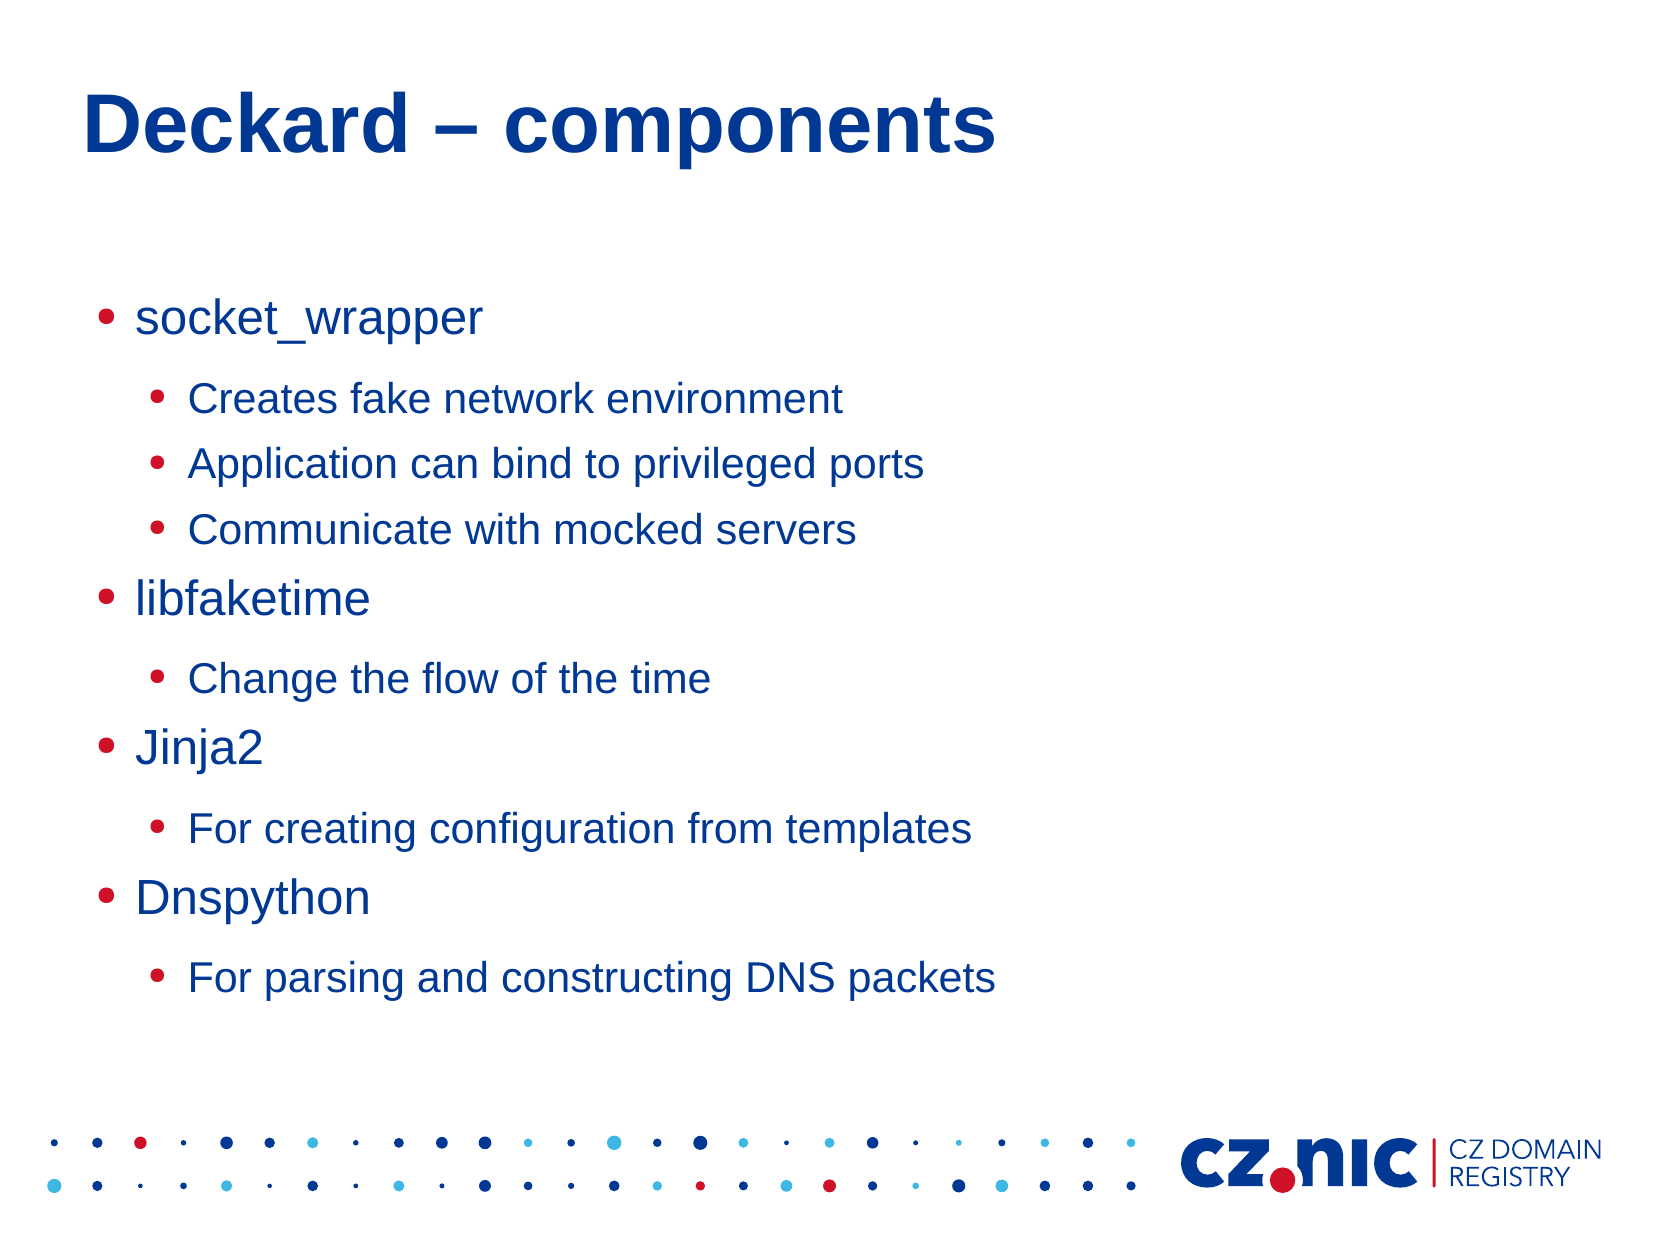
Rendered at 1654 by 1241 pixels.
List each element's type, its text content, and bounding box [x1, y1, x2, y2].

title Deckard – components [82, 70, 1571, 178]
list socket_wrapper Creates fake network environment Application can bind to privileged ports Communicate with mocked servers libfaketime Change the flow of the time Jinja2 For creating configuration from templates Dnspython For parsing and constructing DNS packets [82, 290, 1571, 1010]
